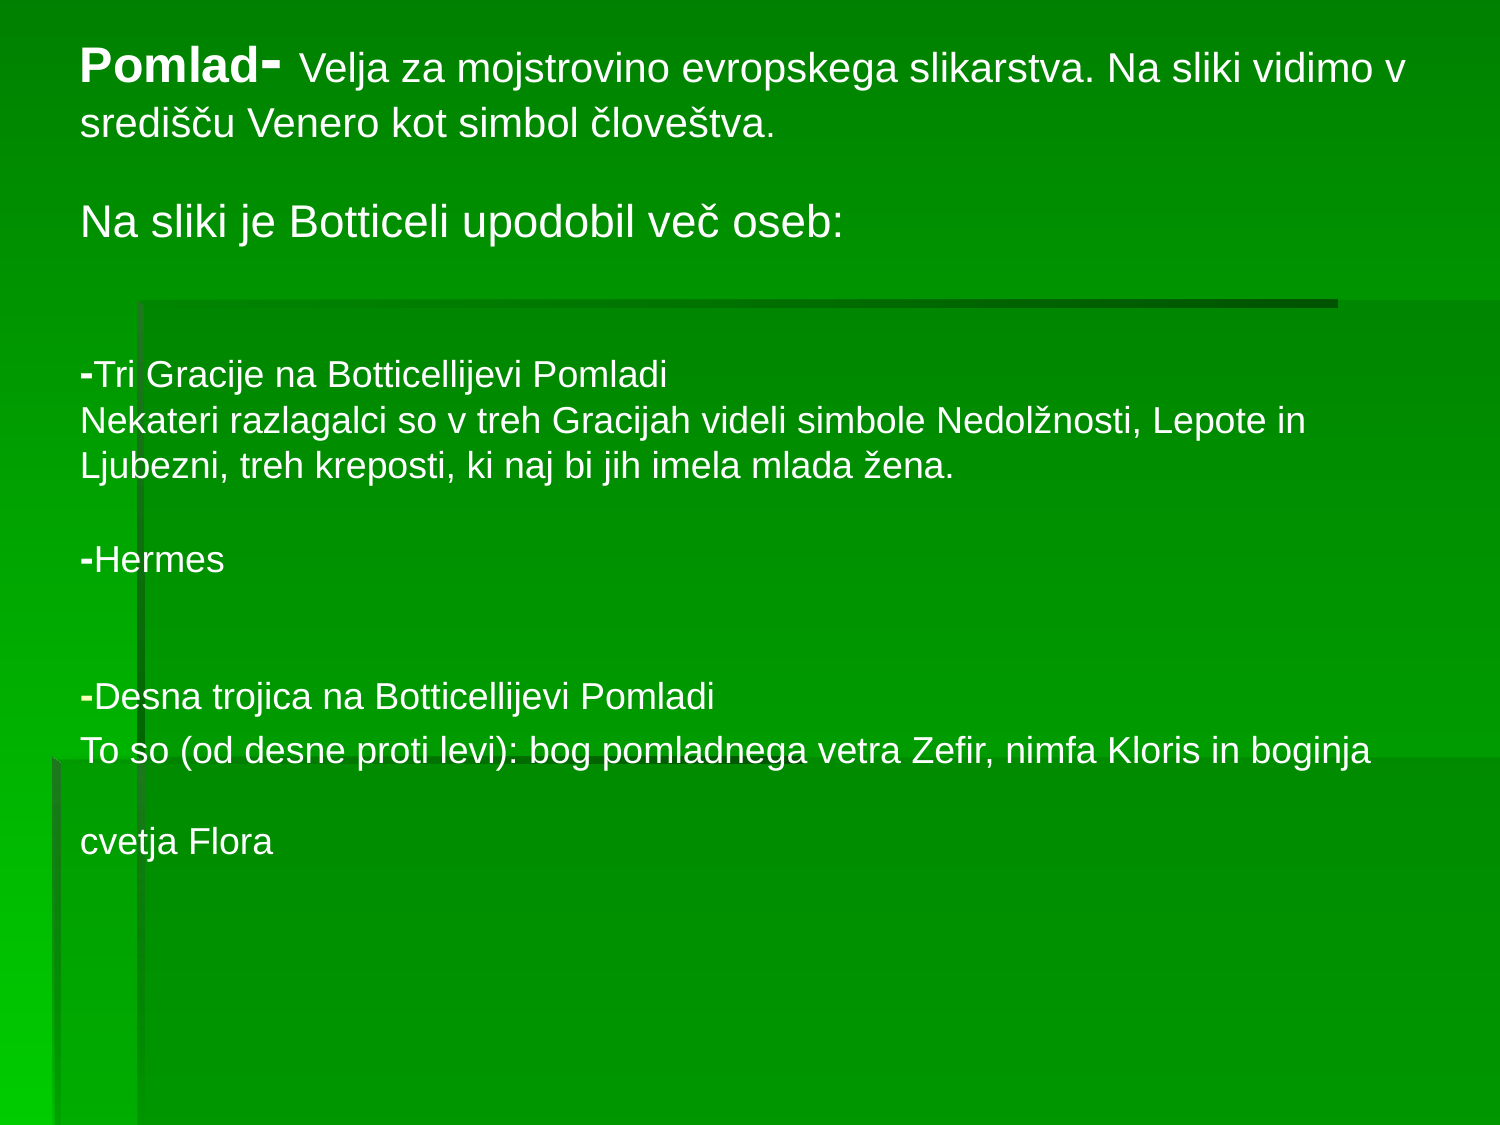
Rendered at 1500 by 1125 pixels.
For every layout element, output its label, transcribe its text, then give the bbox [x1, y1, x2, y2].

title Pomlad- Velja za mojstrovino evropskega slikarstva. Na sliki vidimo v središču Venero kot simbol človeštva. Na sliki je Botticeli upodobil več oseb: -Tri Gracije na Botticellijevi Pomladi Nekateri razlagalci so v treh Gracijah videli simbole Nedolžnosti, Lepote in Ljubezni, treh kreposti, ki naj bi jih imela mlada žena. -Hermes -Desna trojica na Botticellijevi Pomladi To so (od desne proti levi): bog pomladnega vetra Zefir, nimfa Kloris in boginja cvetja Flora [64, 326, 1441, 562]
